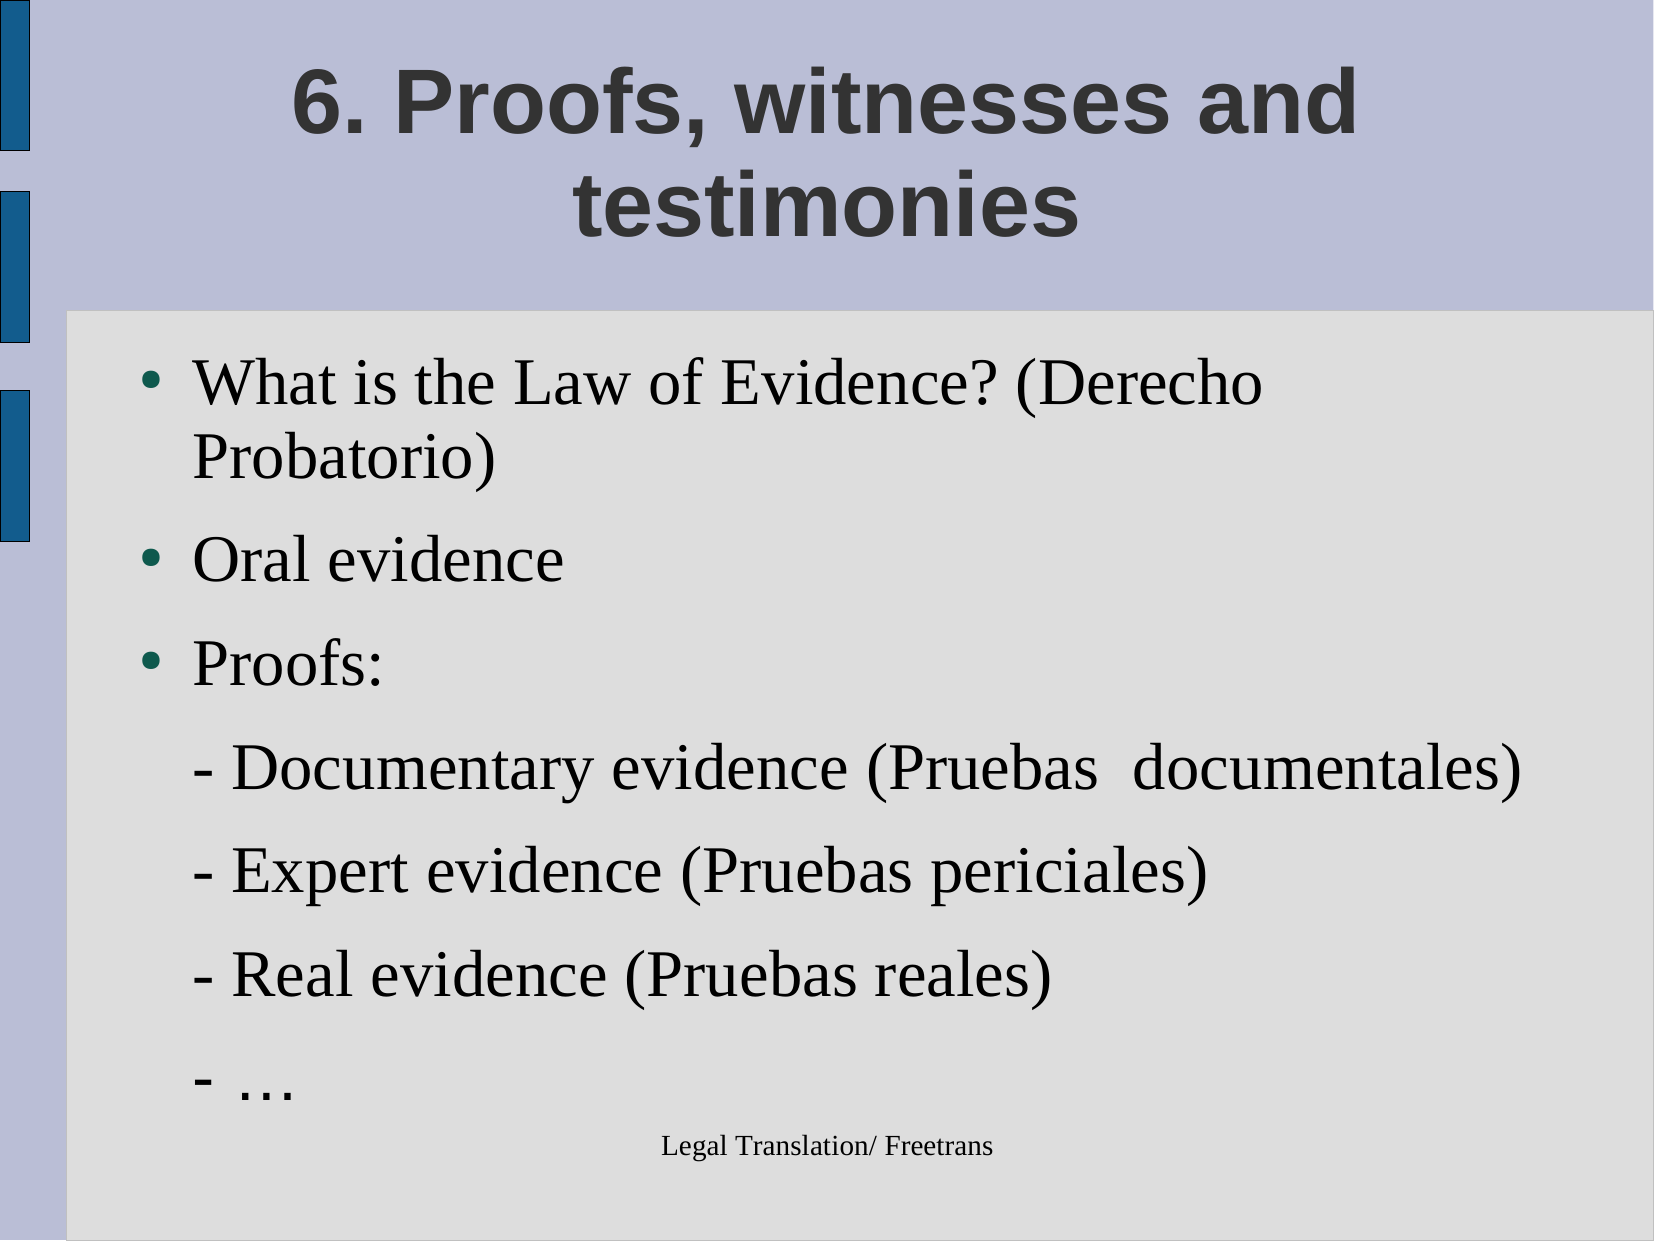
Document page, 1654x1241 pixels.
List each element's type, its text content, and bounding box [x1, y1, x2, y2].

title 6. Proofs, witnesses and testimonies [82, 50, 1571, 256]
list What is the Law of Evidence? (Derecho Probatorio) Oral evidence Proofs: - Documentary evidence (Pruebas documentales) - Expert evidence (Pruebas periciales) - Real evidence (Pruebas reales) - … [121, 344, 1534, 1127]
